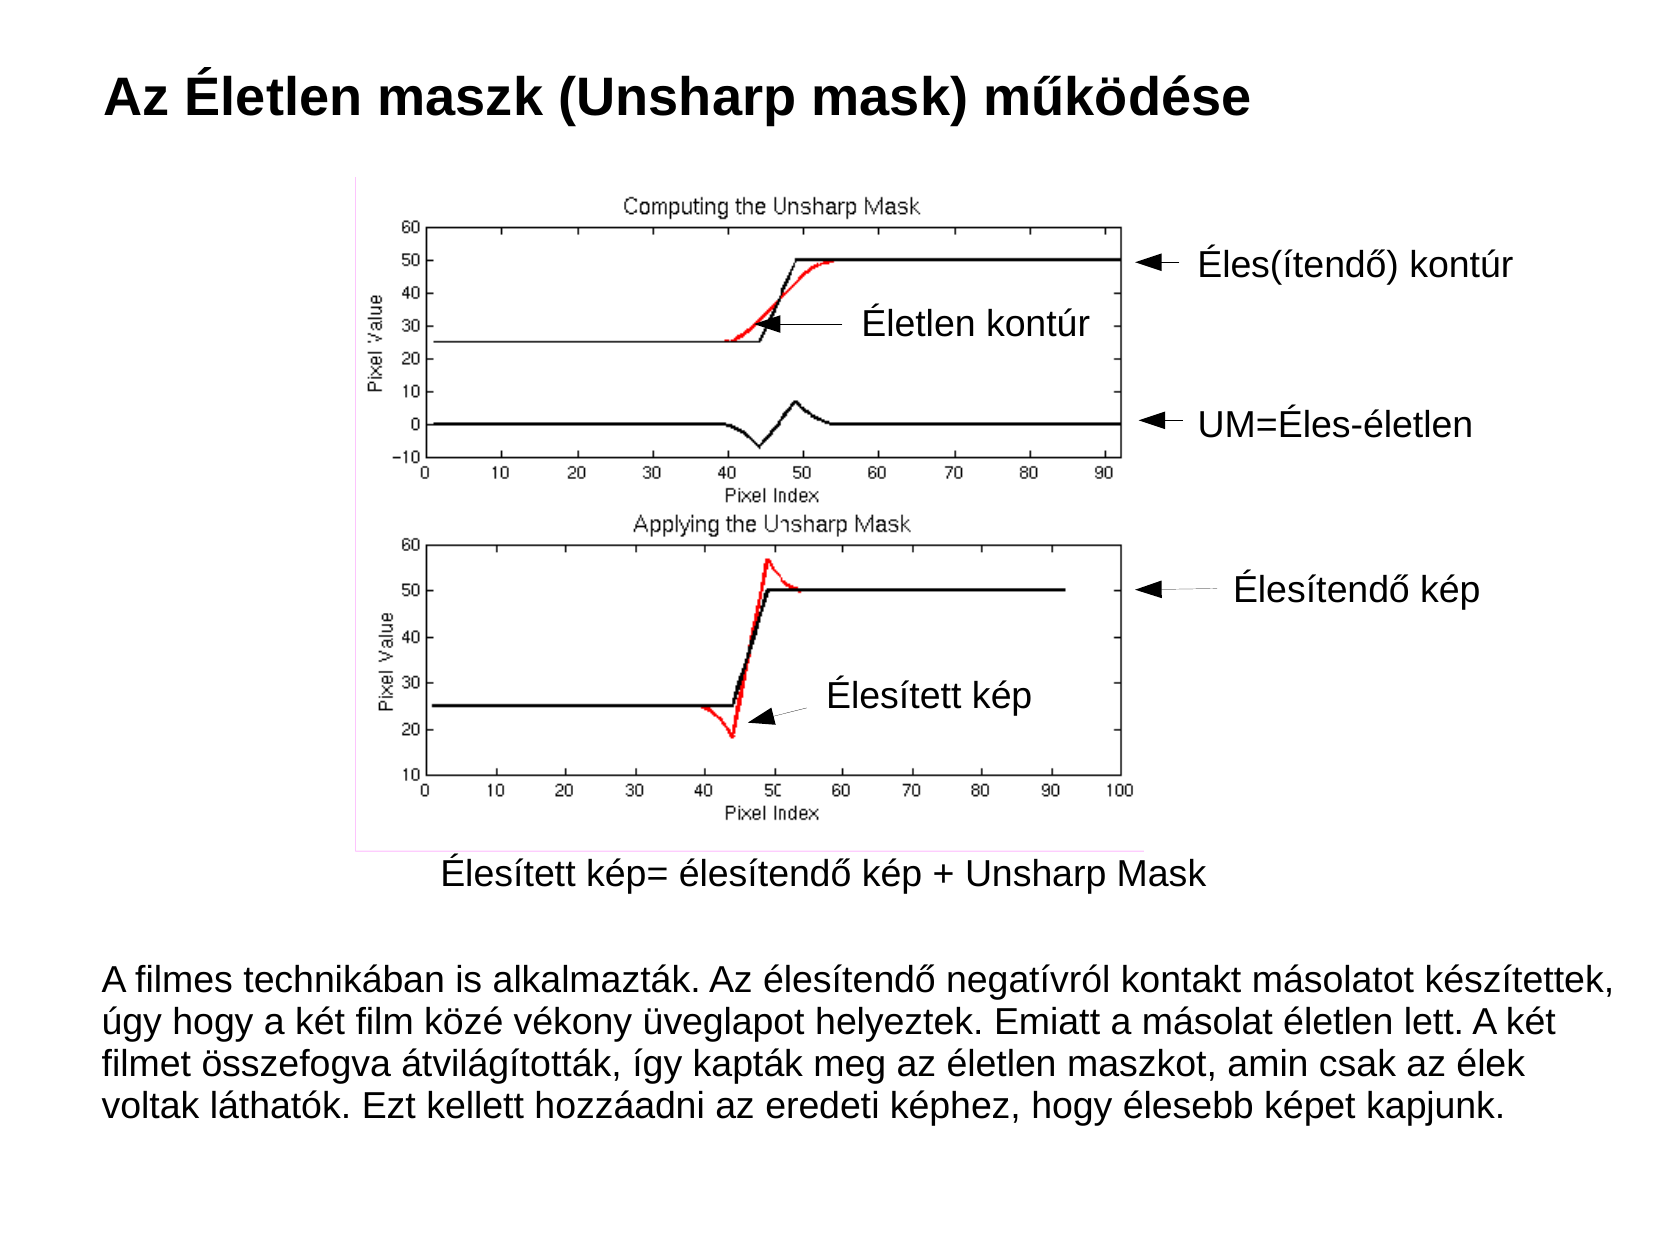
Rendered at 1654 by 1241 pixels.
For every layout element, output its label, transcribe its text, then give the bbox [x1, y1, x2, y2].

text_box UM=Éles-életlen [1182, 396, 1489, 453]
text_box Éles(ítendő) kontúr [1182, 236, 1529, 294]
text_box Élesített kép [811, 666, 1048, 724]
text_box Élesítendő kép [1218, 560, 1496, 618]
text_box A filmes technikában is alkalmazták. Az élesítendő negatívról kontakt másolatot készítettek, úgy hogy a két film közé vékony üveglapot helyeztek. Emiatt a másolat életlen lett. A két filmet összefogva átvilágították, így kapták meg az életlen maszkot, amin csak az élek voltak láthatók. Ezt kellett hozzáadni az eredeti képhez, hogy élesebb képet kapjunk. [86, 951, 1630, 1135]
text_box Életlen kontúr [846, 294, 1113, 352]
picture [354, 177, 1144, 853]
text_box Élesített kép= élesítendő kép + Unsharp Mask [425, 845, 1222, 903]
text_box Az Életlen maszk (Unsharp mask) működése [88, 59, 1269, 136]
